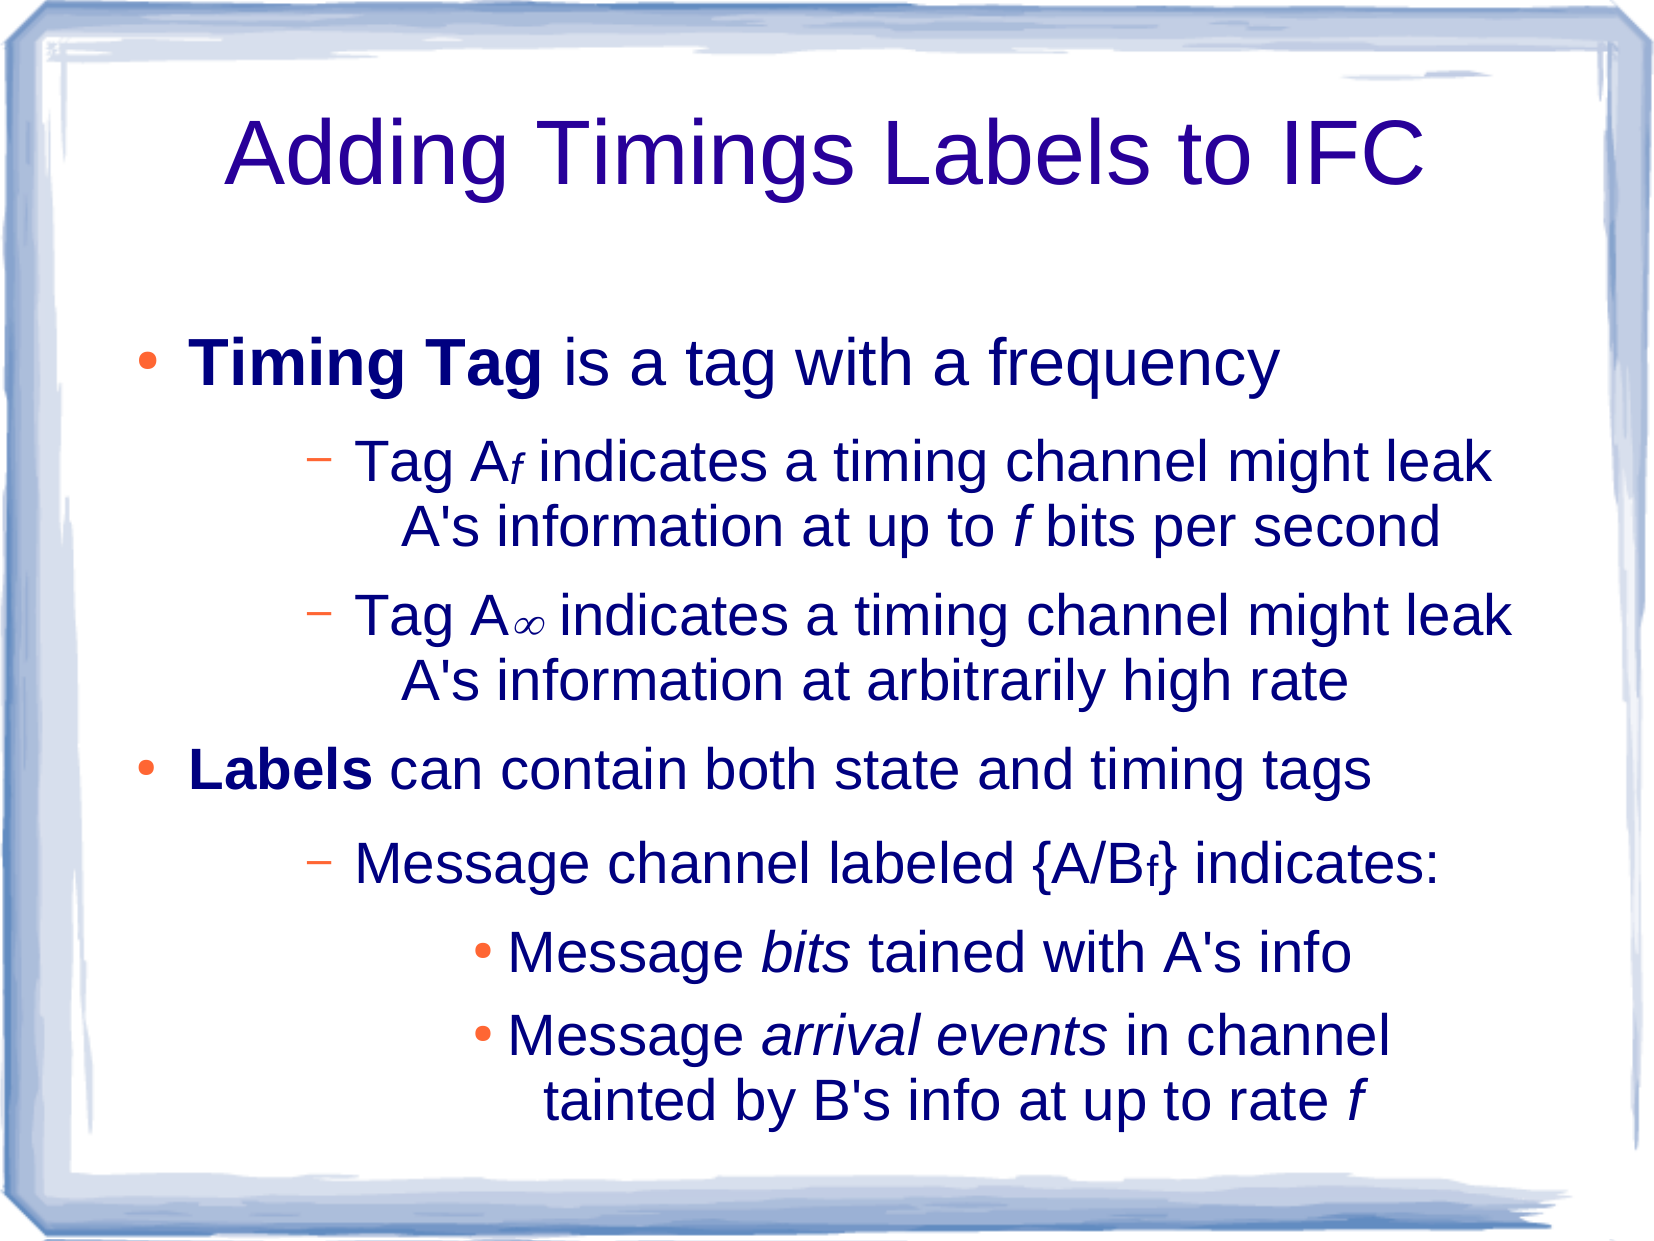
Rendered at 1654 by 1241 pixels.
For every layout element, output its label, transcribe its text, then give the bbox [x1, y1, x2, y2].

title Adding Timings Labels to IFC [82, 49, 1571, 257]
list Timing Tag is a tag with a frequency Tag Af indicates a timing channel might leak A's information at up to f bits per second Tag A indicates a timing channel might leak A's information at arbitrarily high rate Labels can contain both state and timing tags Message channel labeled {A/Bf} indicates: Message bits tained with A's info Message arrival events in channel tainted by B's info at up to rate f [118, 324, 1571, 1172]
picture [0, 0, 1654, 1241]
